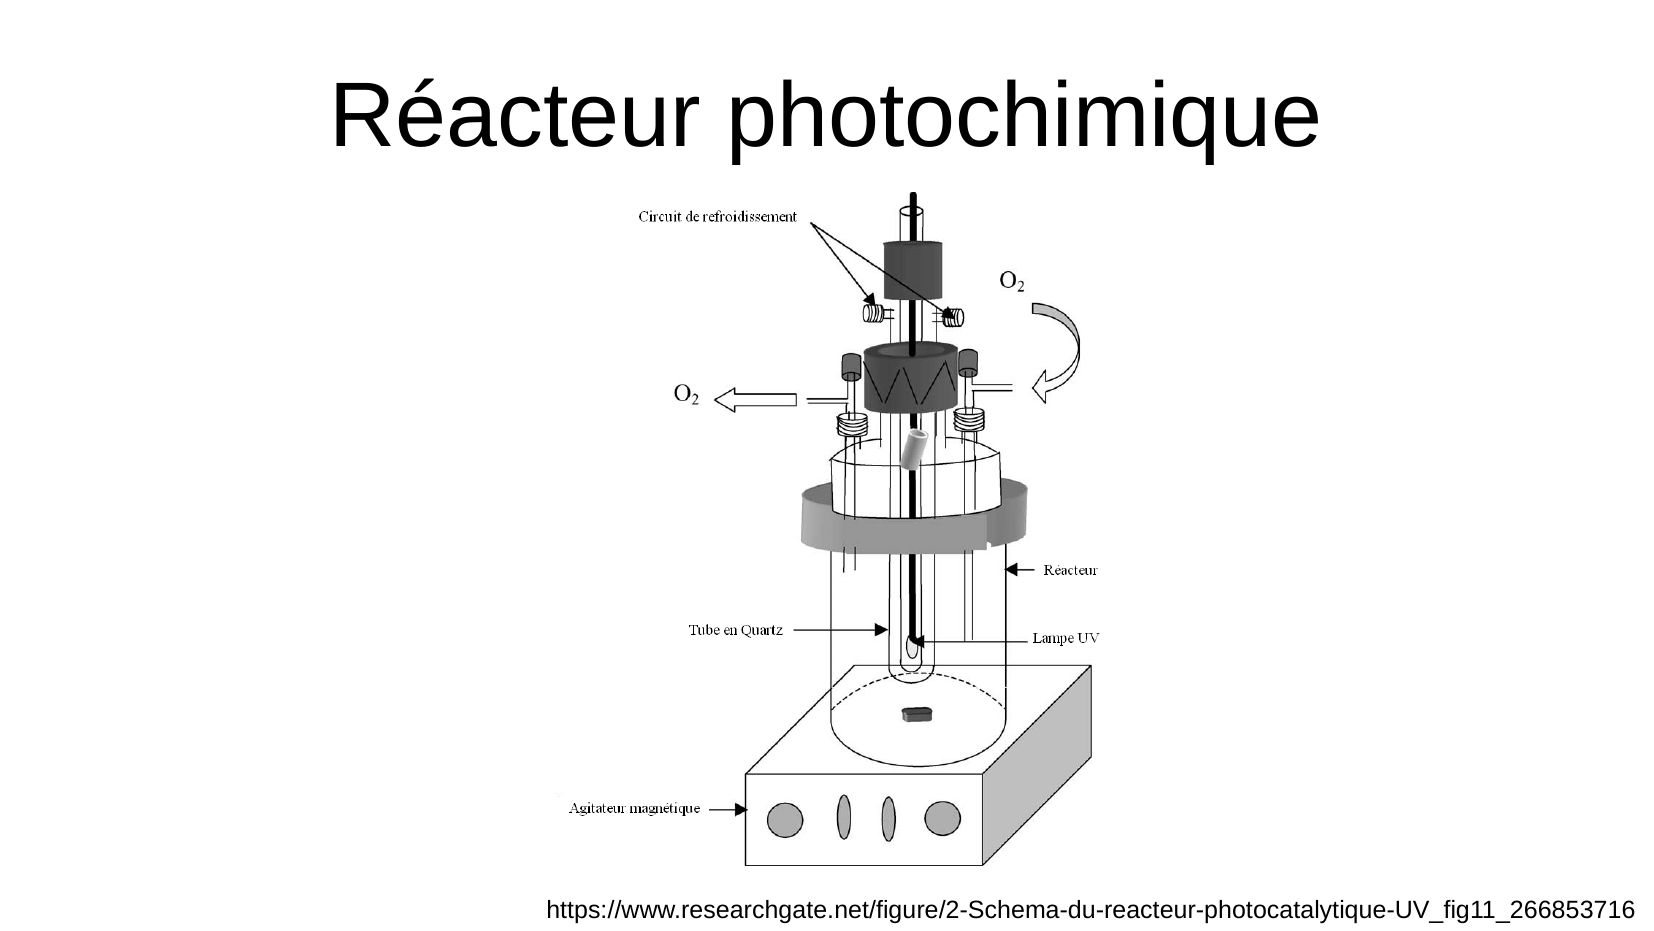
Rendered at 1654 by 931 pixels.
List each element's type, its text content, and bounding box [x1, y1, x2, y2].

picture [555, 192, 1113, 866]
text_box https://www.researchgate.net/figure/2-Schema-du-reacteur-photocatalytique-UV_fig11_266853716 [531, 888, 1654, 931]
title Réacteur photochimique [82, 37, 1571, 193]
